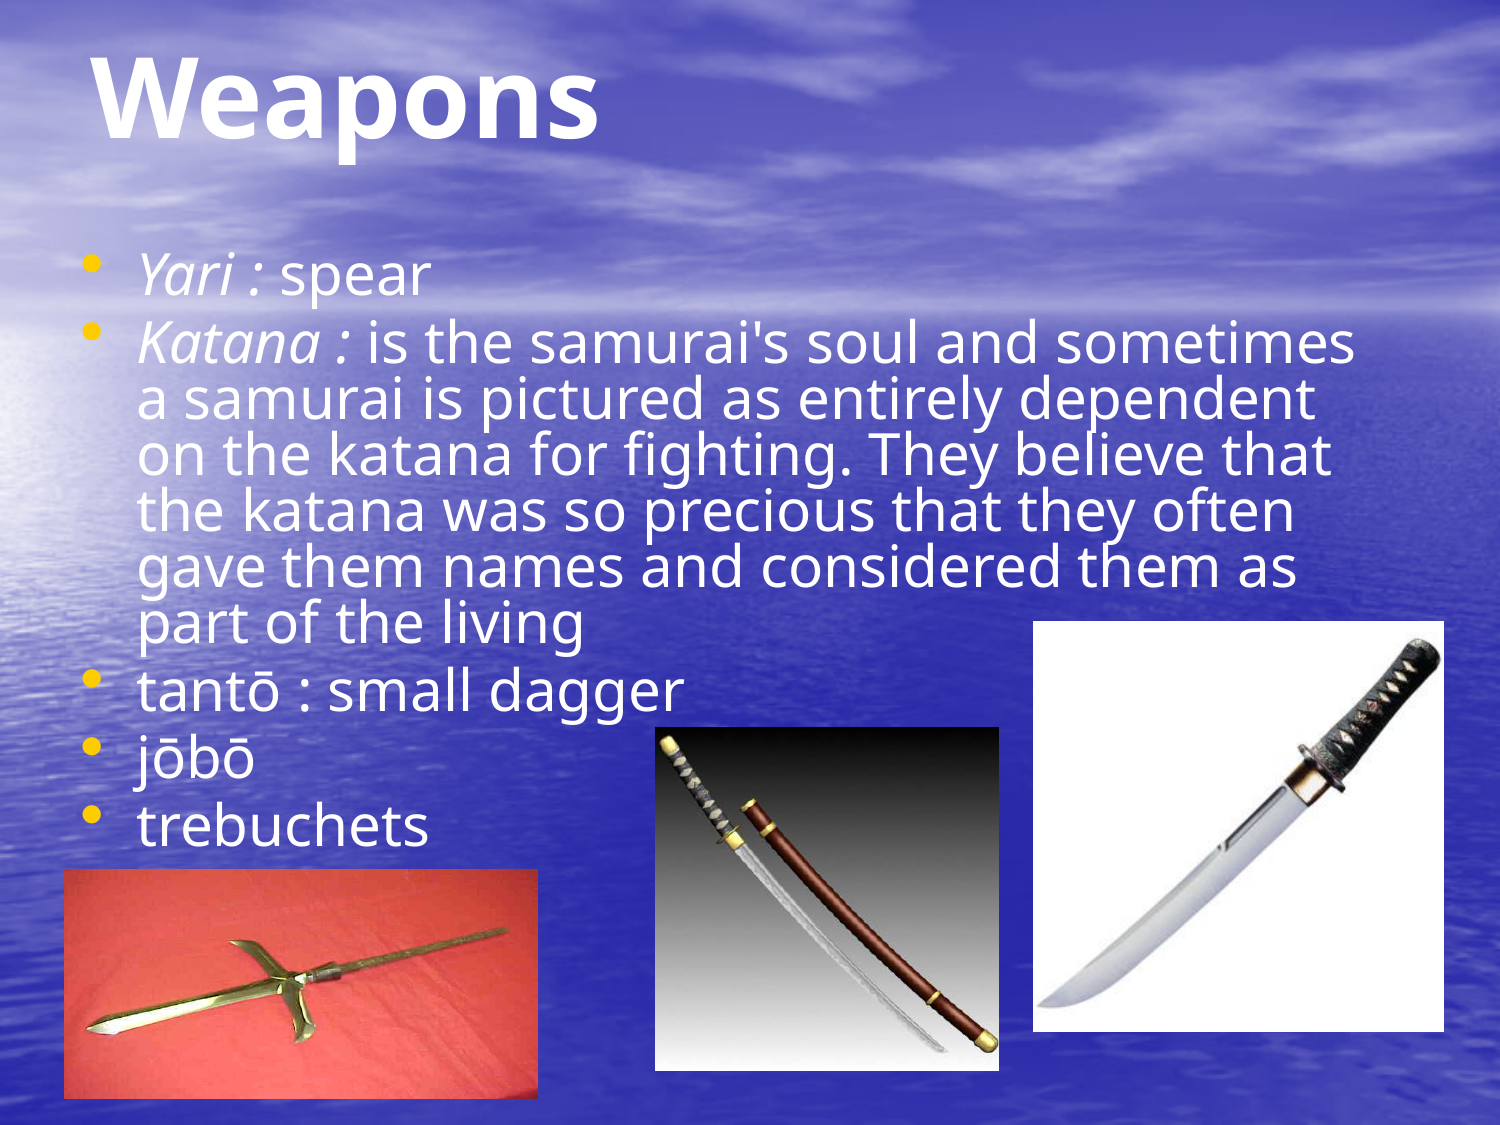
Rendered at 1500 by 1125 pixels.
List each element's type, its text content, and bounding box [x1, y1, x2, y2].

title Weapons [75, 47, 1425, 275]
list Yari : spear Katana : is the samurai's soul and sometimes a samurai is pictured as entirely dependent on the katana for fighting. They believe that the katana was so precious that they often gave them names and considered them as part of the living tantō : small dagger jōbō trebuchets [64, 243, 1415, 919]
picture [0, 0, 1500, 1125]
